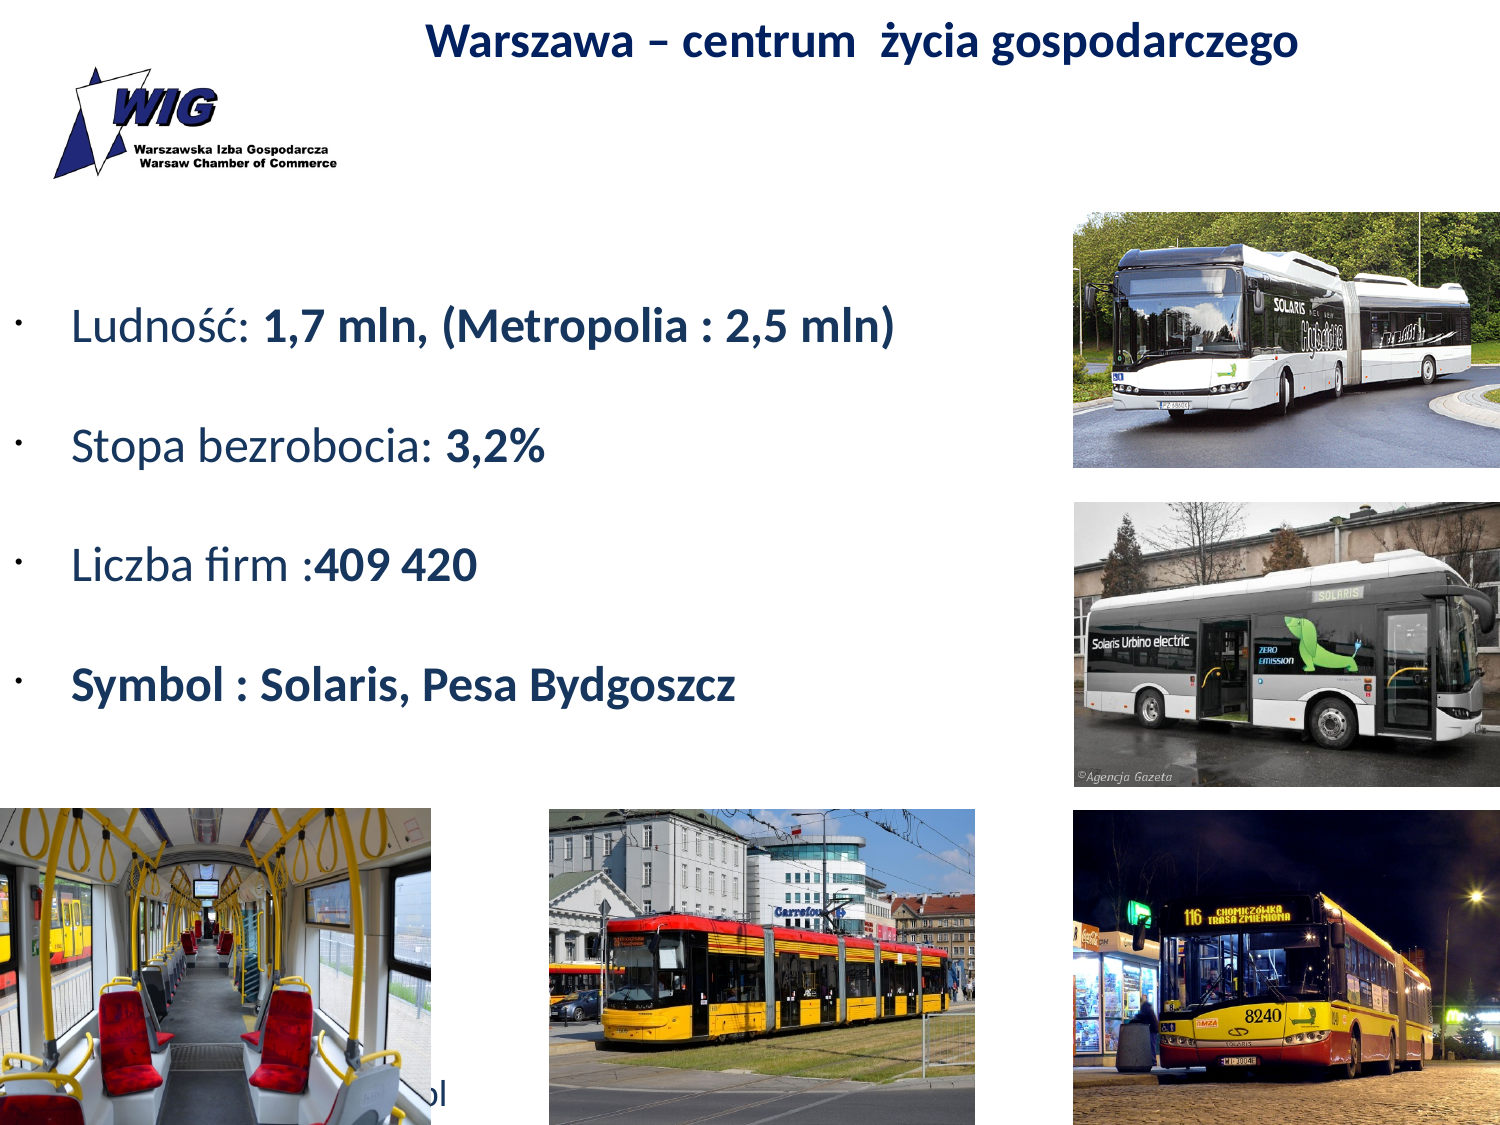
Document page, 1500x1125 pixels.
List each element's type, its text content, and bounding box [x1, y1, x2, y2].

picture [1074, 502, 1500, 787]
picture [1073, 212, 1500, 468]
picture [549, 809, 975, 1125]
title Warszawa – centrum życia gospodarczego [360, 0, 1388, 188]
picture [1073, 810, 1500, 1125]
picture [0, 808, 431, 1125]
footer Źródło: warszawa.stat.gov.pl [431, 1061, 479, 1122]
list Ludność: 1,7 mln, (Metropolia : 2,5 mln) Stopa bezrobocia: 3,2% Liczba firm :409 420 Symbol : Solaris, Pesa Bydgoszcz [0, 255, 1350, 998]
picture [53, 66, 337, 179]
